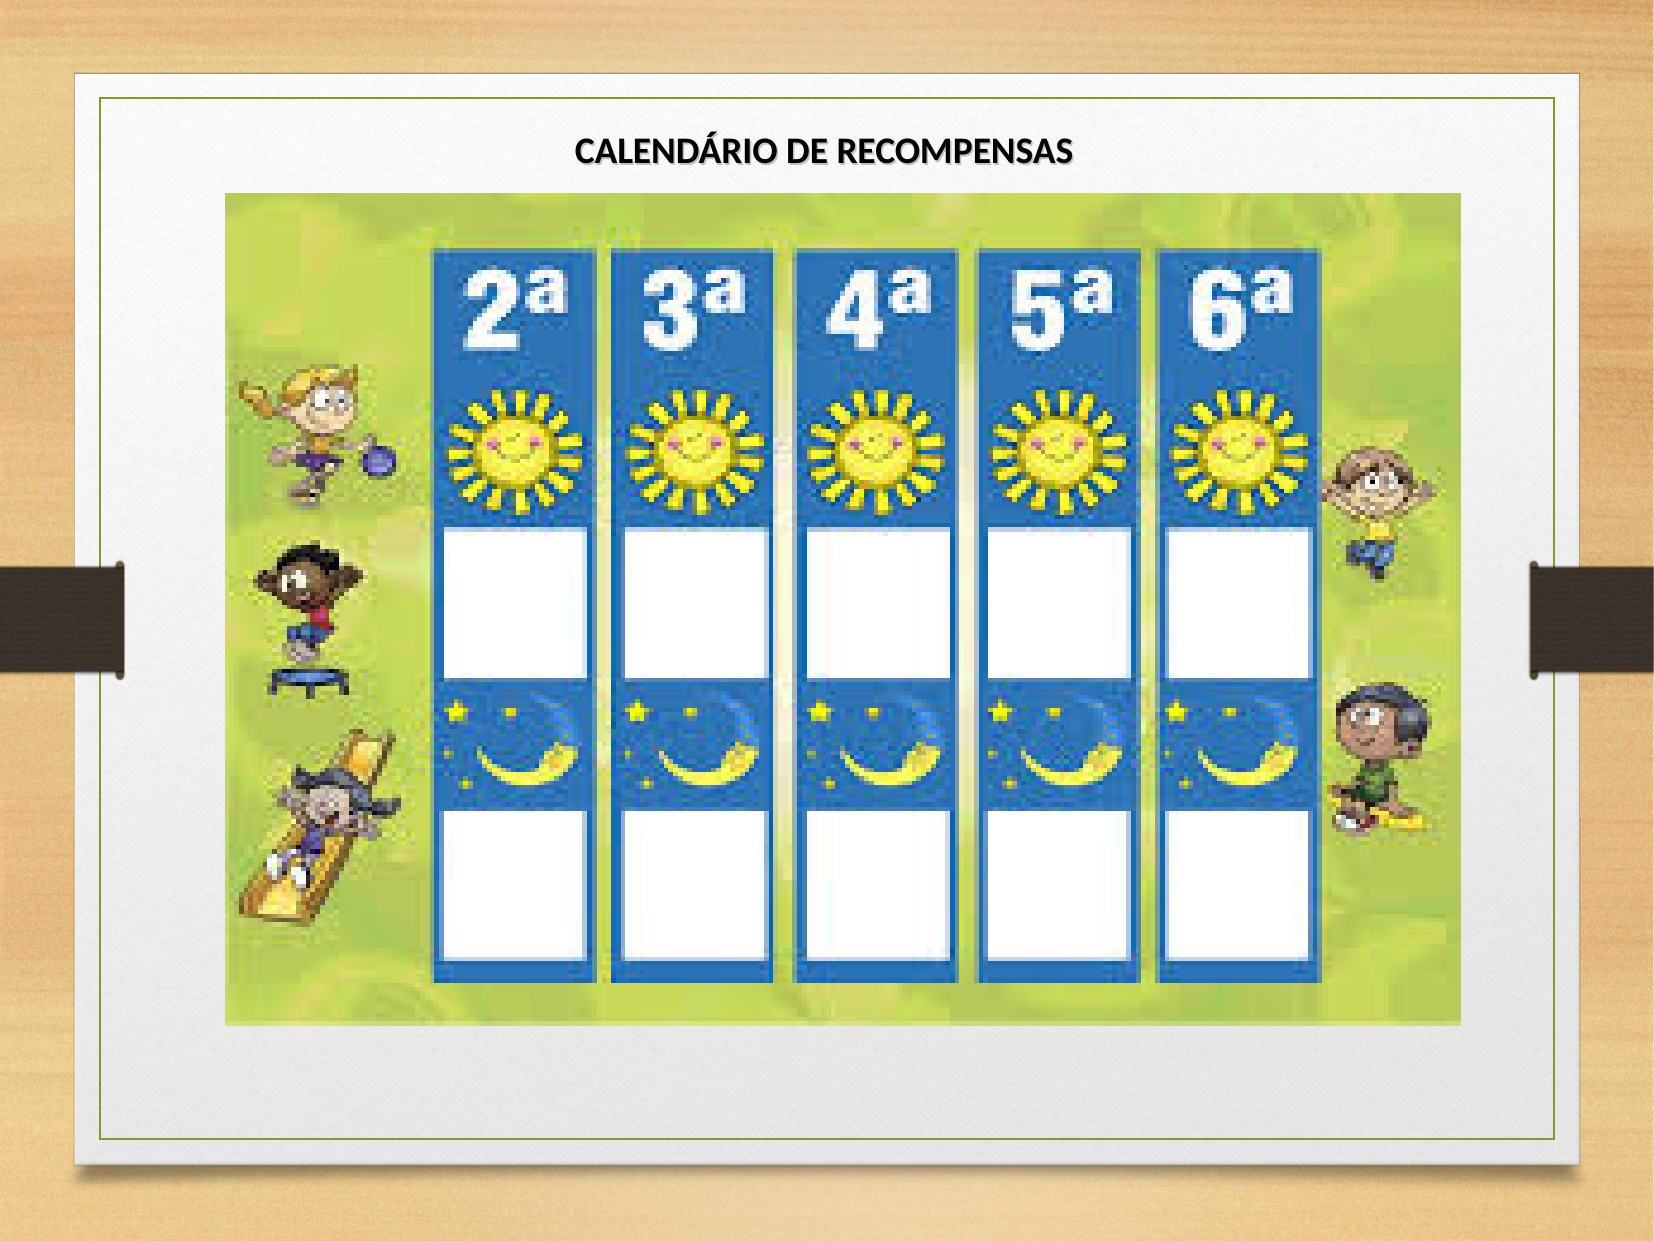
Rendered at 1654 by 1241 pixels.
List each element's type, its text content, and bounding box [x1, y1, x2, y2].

text_box CALENDÁRIO DE RECOMPENSAS [560, 119, 1089, 179]
picture [225, 193, 1461, 1026]
